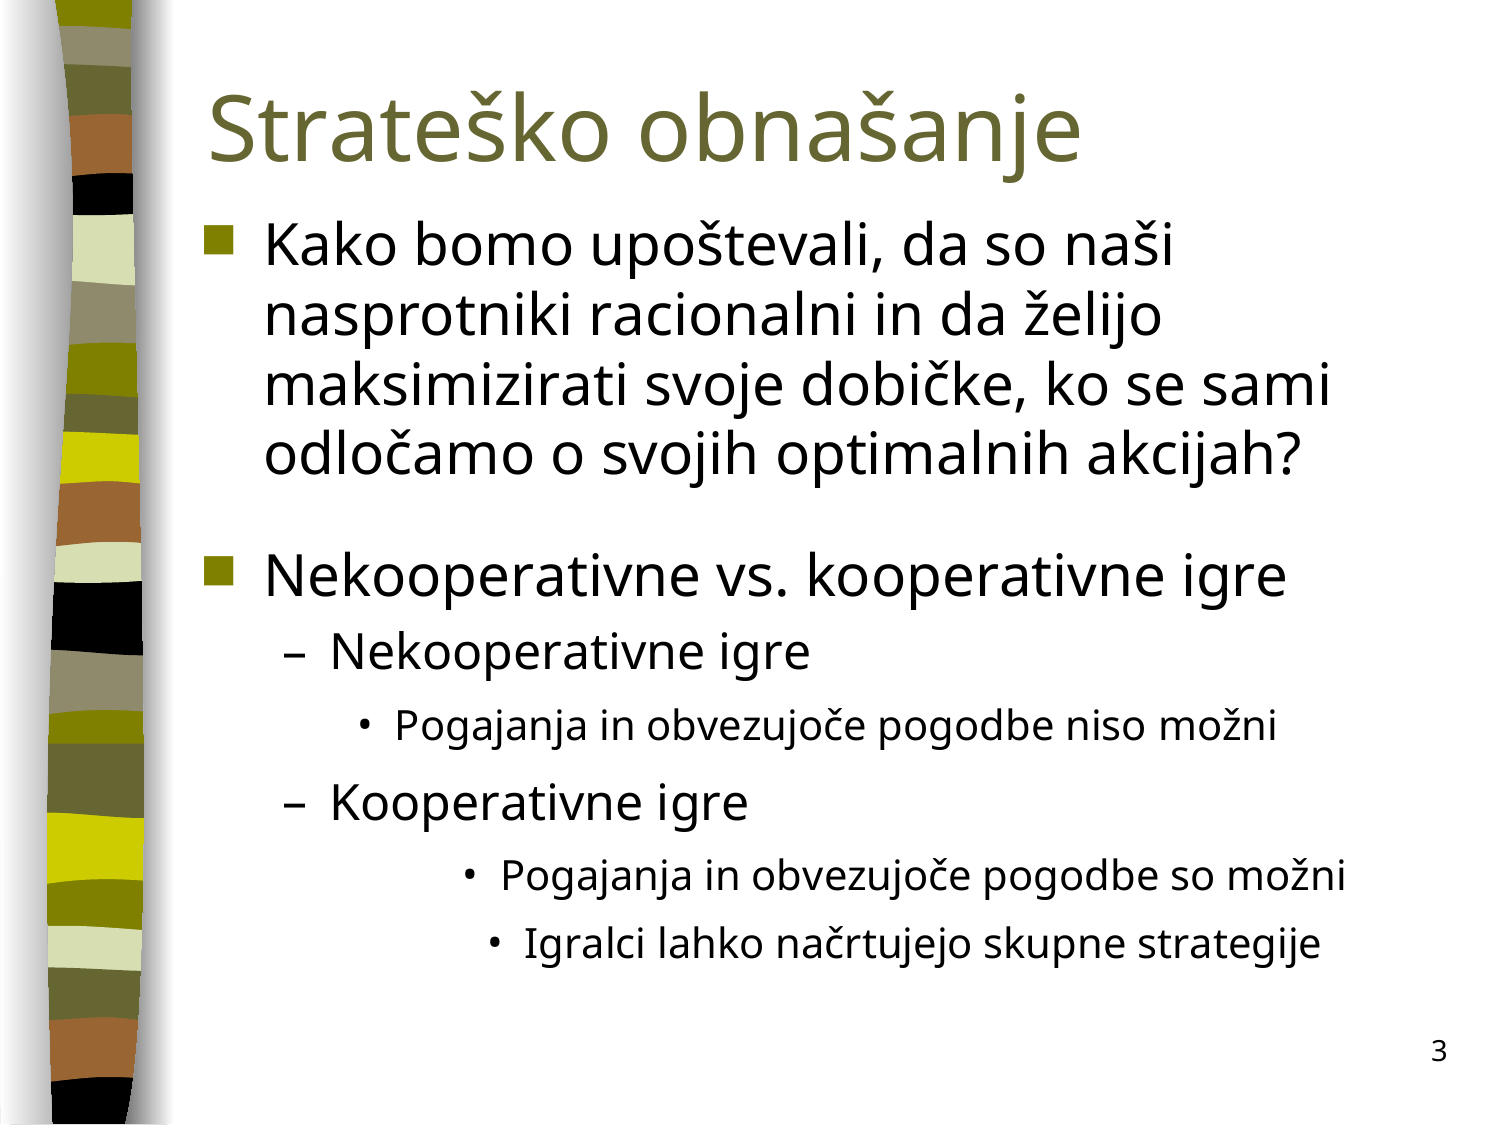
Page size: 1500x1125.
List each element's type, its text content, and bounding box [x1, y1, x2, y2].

list Kako bomo upoštevali, da so naši nasprotniki racionalni in da želijo maksimizirati svoje dobičke, ko se sami odločamo o svojih optimalnih akcijah? Nekooperativne vs. kooperativne igre Nekooperativne igre Pogajanja in obvezujoče pogodbe niso možni Kooperativne igre Pogajanja in obvezujoče pogodbe so možni Igralci lahko načrtujejo skupne strategije [192, 200, 1468, 905]
text_box <number> [1149, 1025, 1463, 1101]
title Strateško obnašanje [192, 0, 1468, 188]
